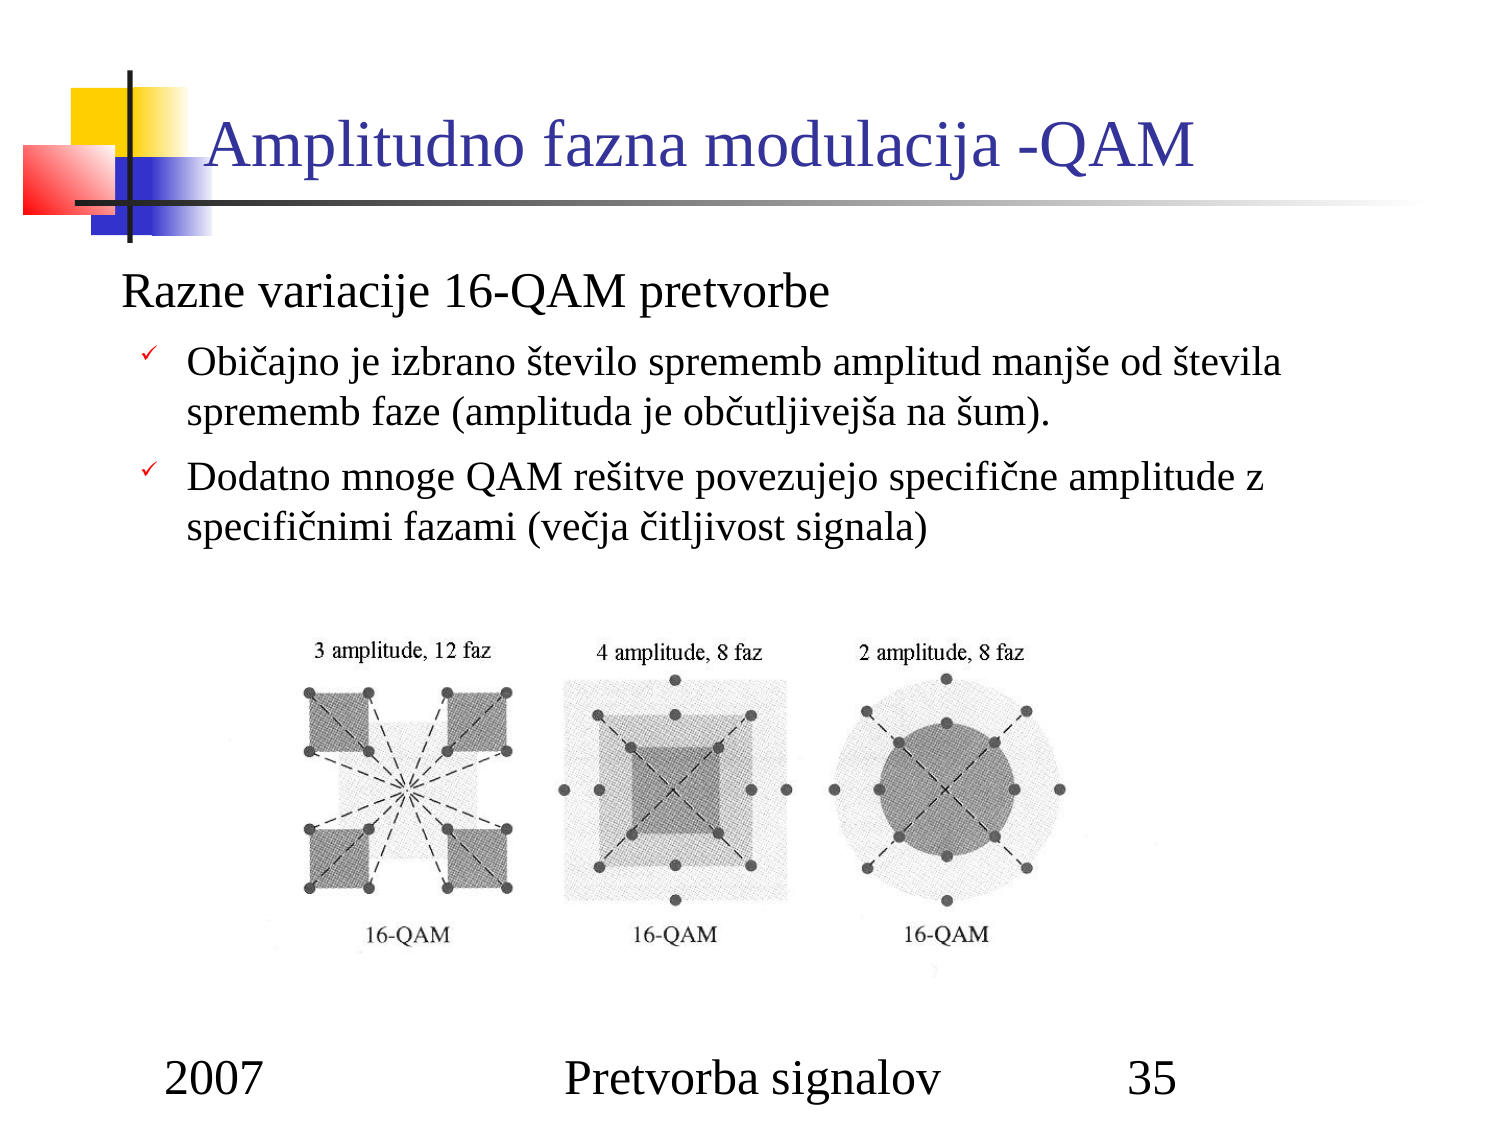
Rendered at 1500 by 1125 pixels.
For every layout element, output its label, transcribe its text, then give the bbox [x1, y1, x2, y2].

picture [212, 612, 1176, 988]
list Razne variacije 16-QAM pretvorbe Običajno je izbrano število sprememb amplitud manjše od števila sprememb faze (amplituda je občutljivejša na šum). Dodatno mnoge QAM rešitve povezujejo specifične amplitude z specifičnimi fazami (večja čitljivost signala) [50, 249, 1469, 563]
title Amplitudno fazna modulacija -QAM [188, 92, 1468, 188]
